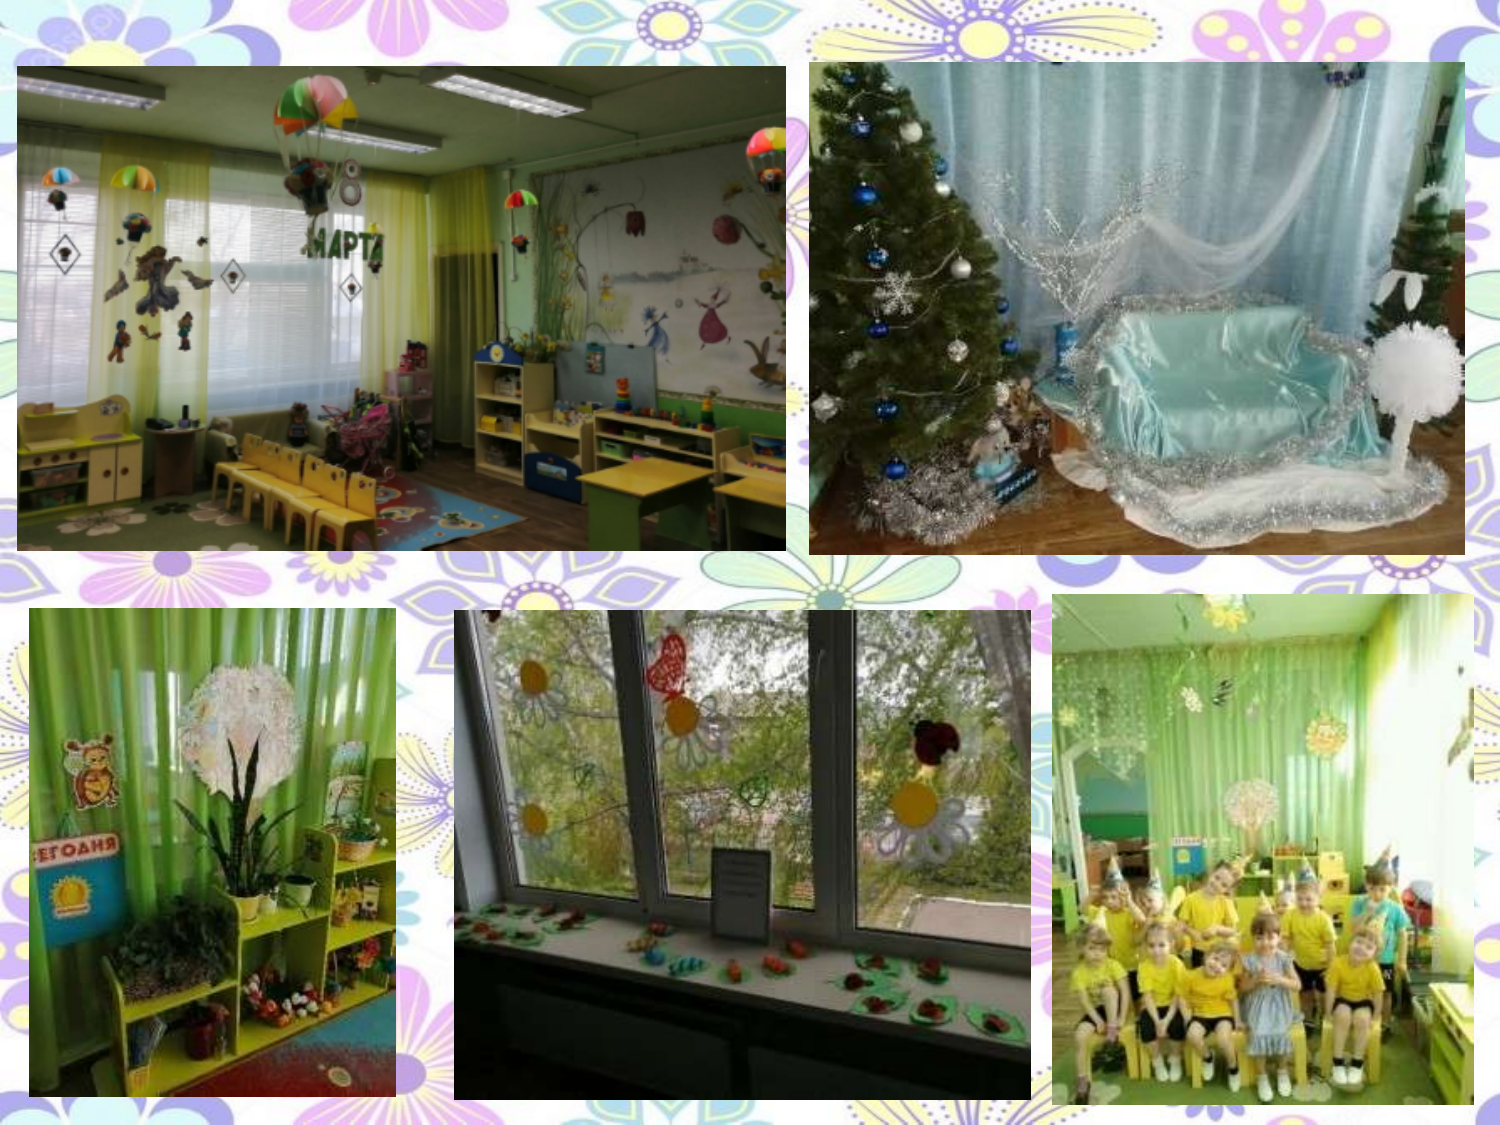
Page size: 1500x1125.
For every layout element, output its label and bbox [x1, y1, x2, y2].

picture [1052, 594, 1474, 1105]
picture [809, 62, 1465, 555]
picture [454, 610, 1031, 1100]
picture [17, 66, 786, 551]
picture [29, 608, 396, 1098]
